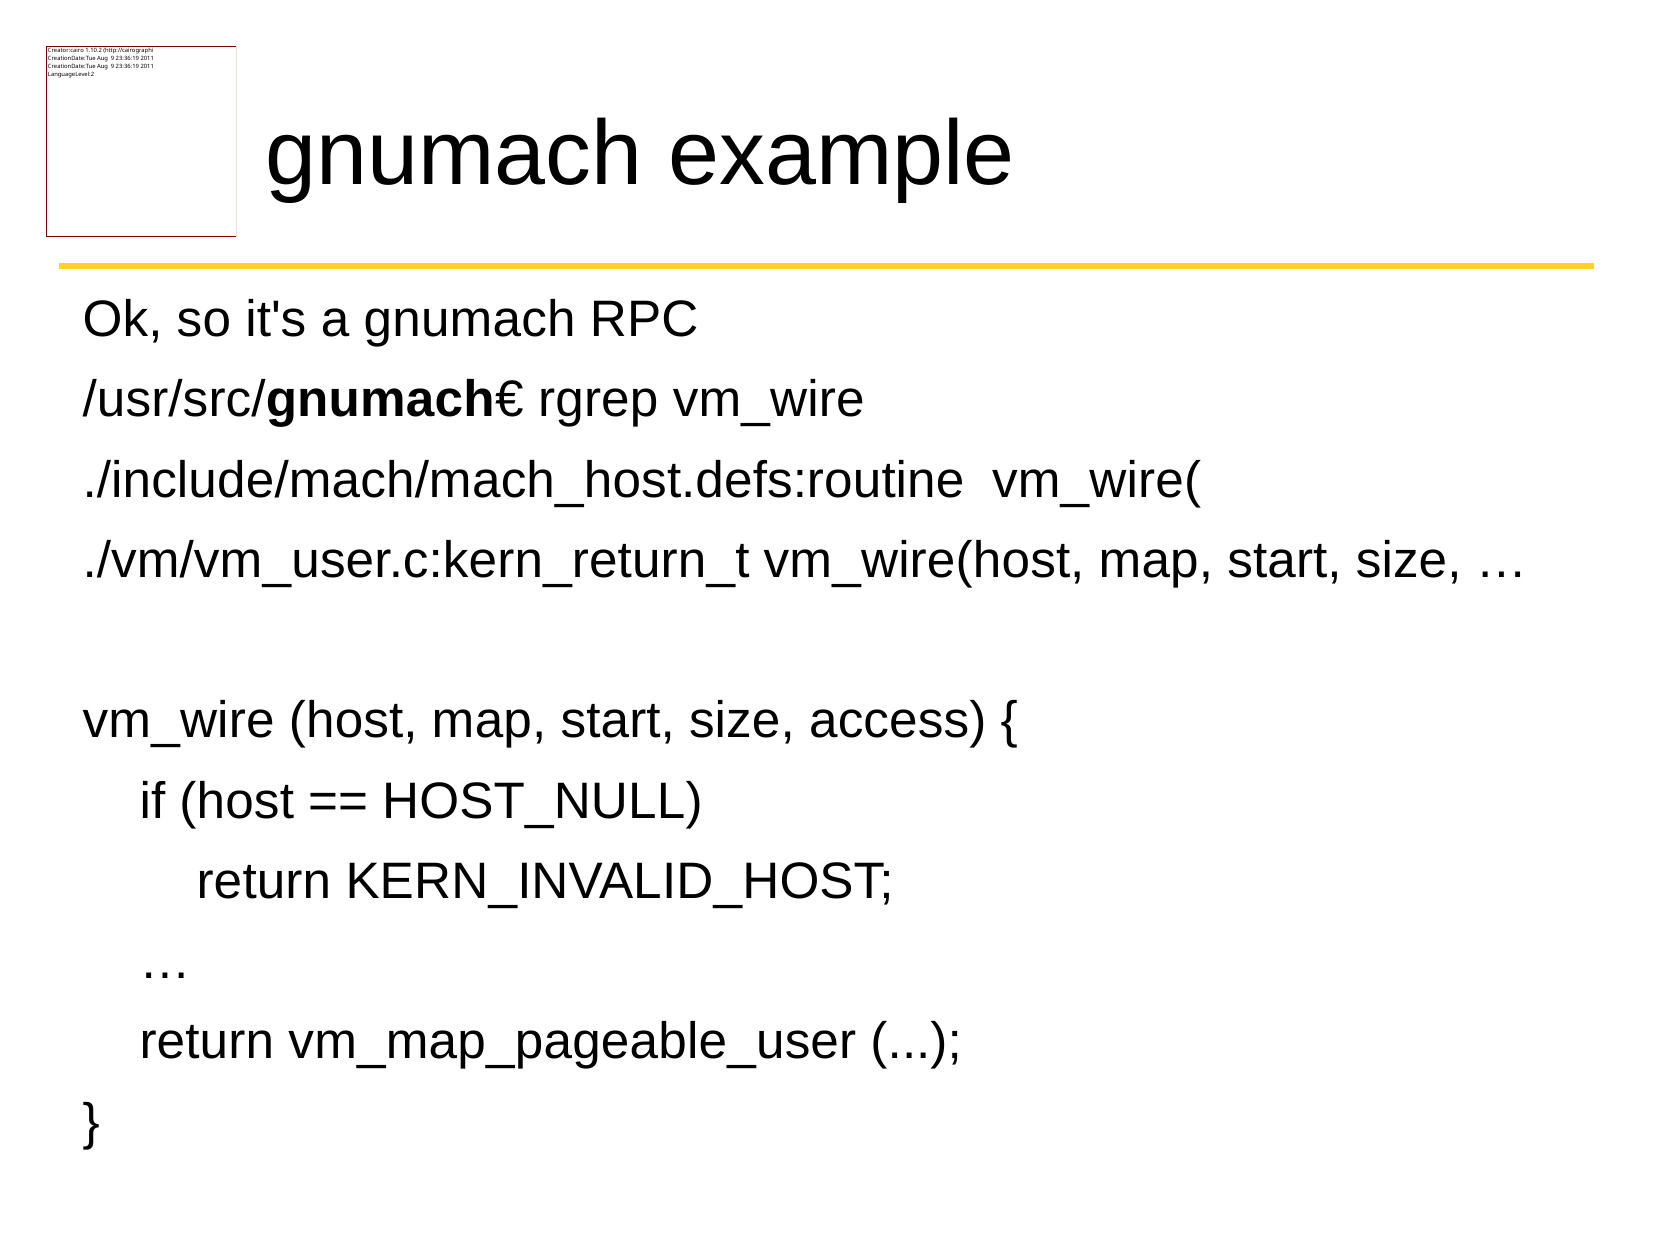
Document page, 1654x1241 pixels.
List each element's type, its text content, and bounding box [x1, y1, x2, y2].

list Ok, so it's a gnumach RPC /usr/src/gnumach€ rgrep vm_wire ./include/mach/mach_host.defs:routine vm_wire( ./vm/vm_user.c:kern_return_t vm_wire(host, map, start, size, … vm_wire (host, map, start, size, access) { if (host == HOST_NULL) return KERN_INVALID_HOST; … return vm_map_pageable_user (...); } [82, 290, 1571, 1152]
title gnumach example [265, 49, 1571, 257]
